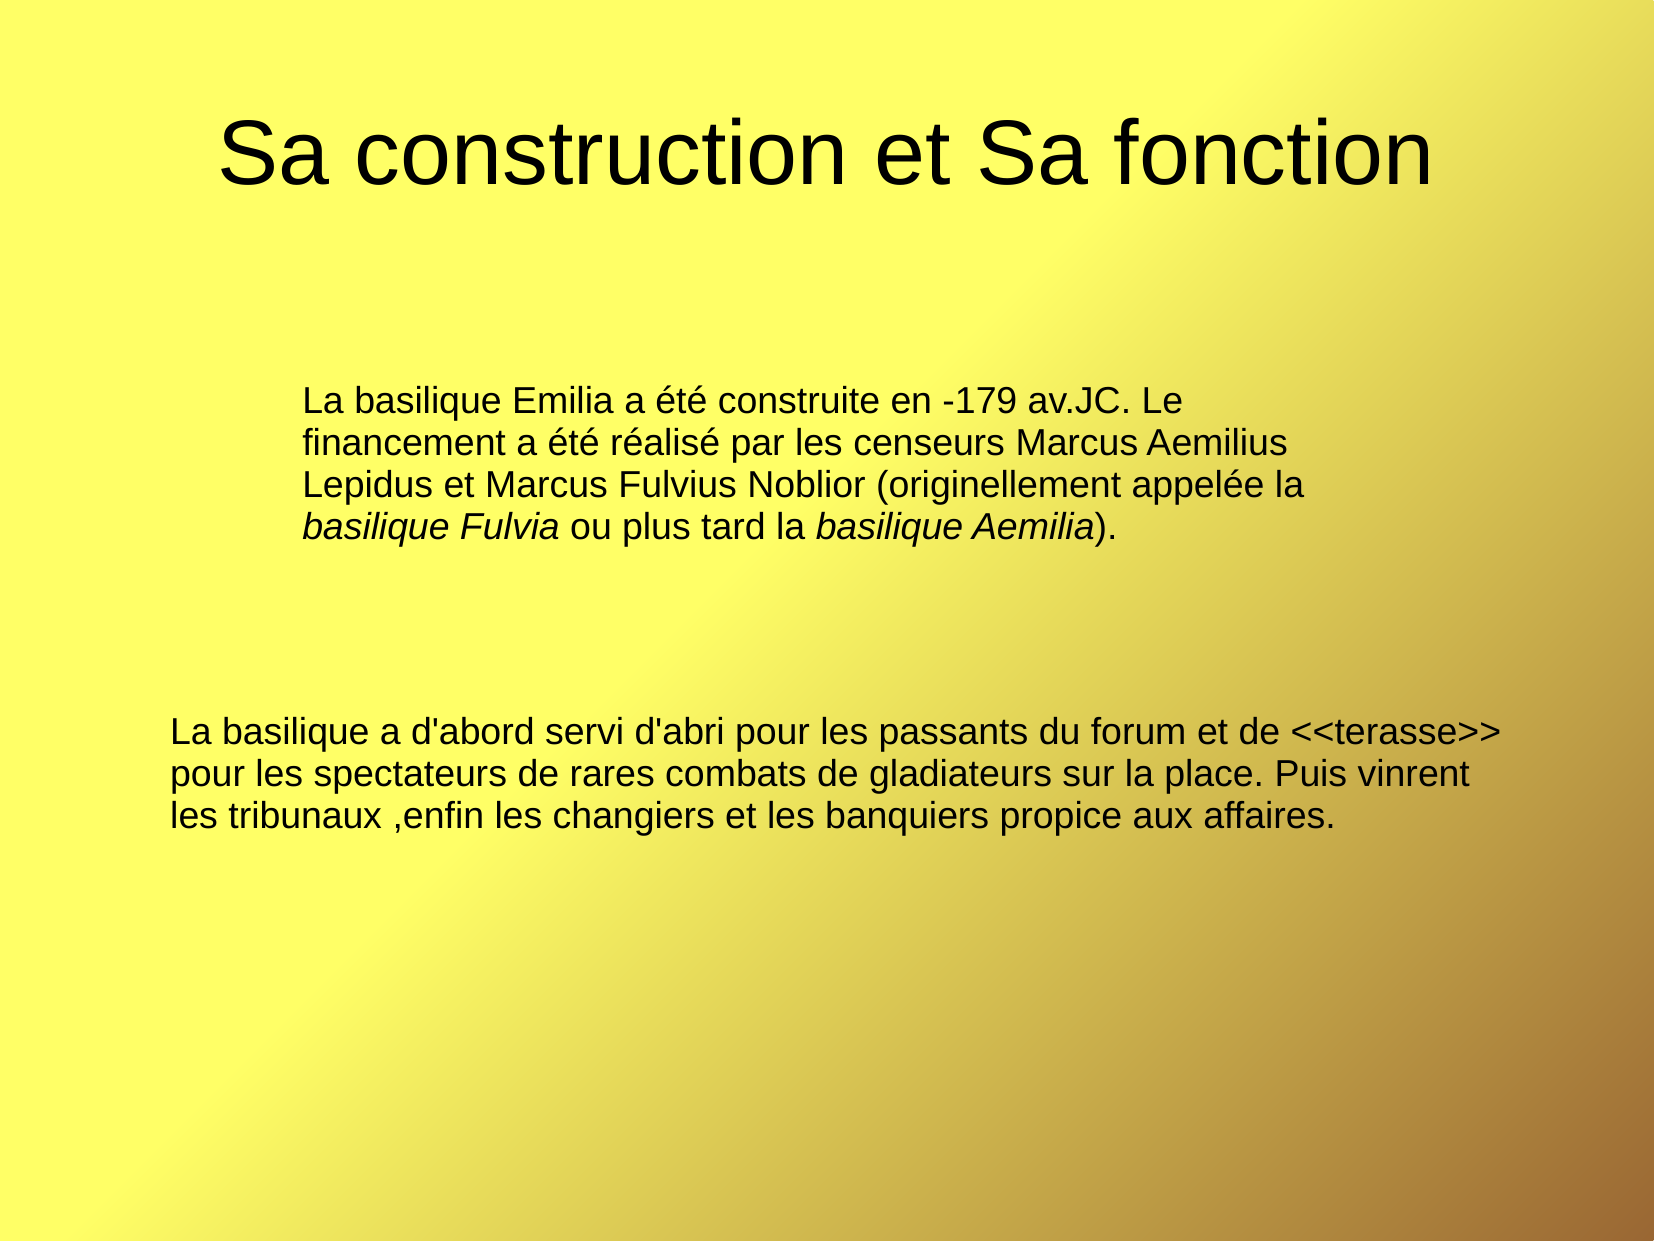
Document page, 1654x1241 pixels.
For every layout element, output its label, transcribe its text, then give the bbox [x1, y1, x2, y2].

text_box La basilique a d'abord servi d'abri pour les passants du forum et de <<terasse>> pour les spectateurs de rares combats de gladiateurs sur la place. Puis vinrent les tribunaux ,enfin les changiers et les banquiers propice aux affaires. [155, 703, 1524, 1063]
title Sa construction et Sa fonction [82, 49, 1571, 257]
text_box La basilique Emilia a été construite en -179 av.JC. Le financement a été réalisé par les censeurs Marcus Aemilius Lepidus et Marcus Fulvius Noblior (originellement appelée la basilique Fulvia ou plus tard la basilique Aemilia). [287, 372, 1398, 556]
